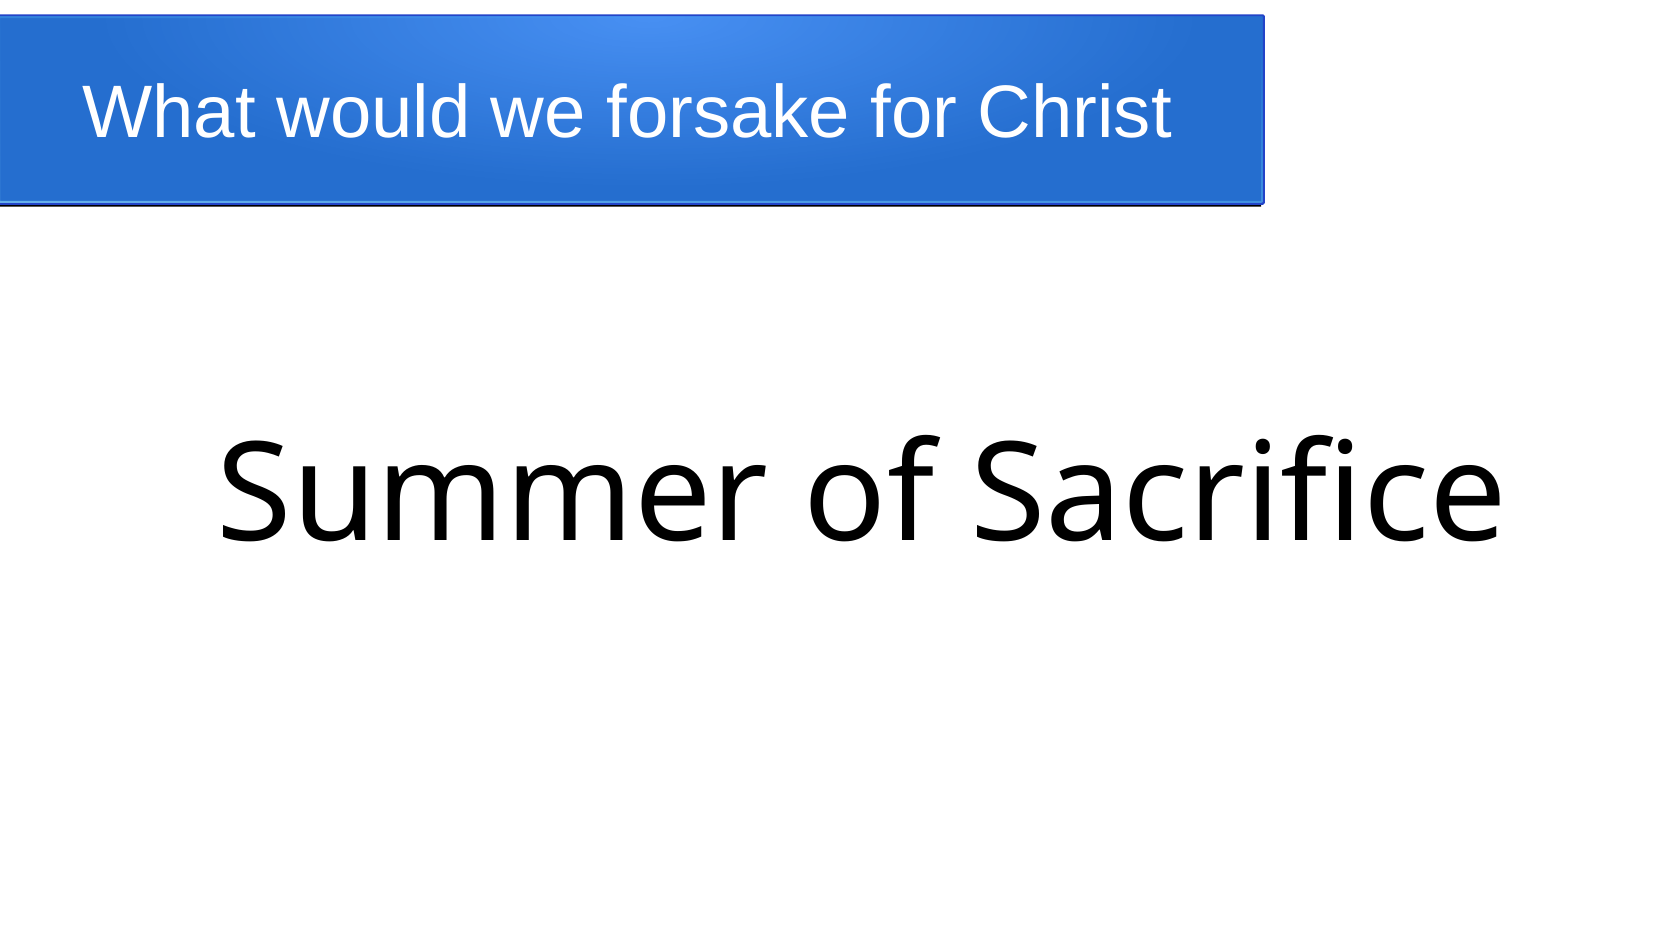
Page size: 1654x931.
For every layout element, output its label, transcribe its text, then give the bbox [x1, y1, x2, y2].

list Summer of Sacrifice [82, 224, 1571, 764]
title What would we forsake for Christ [82, 35, 1235, 189]
